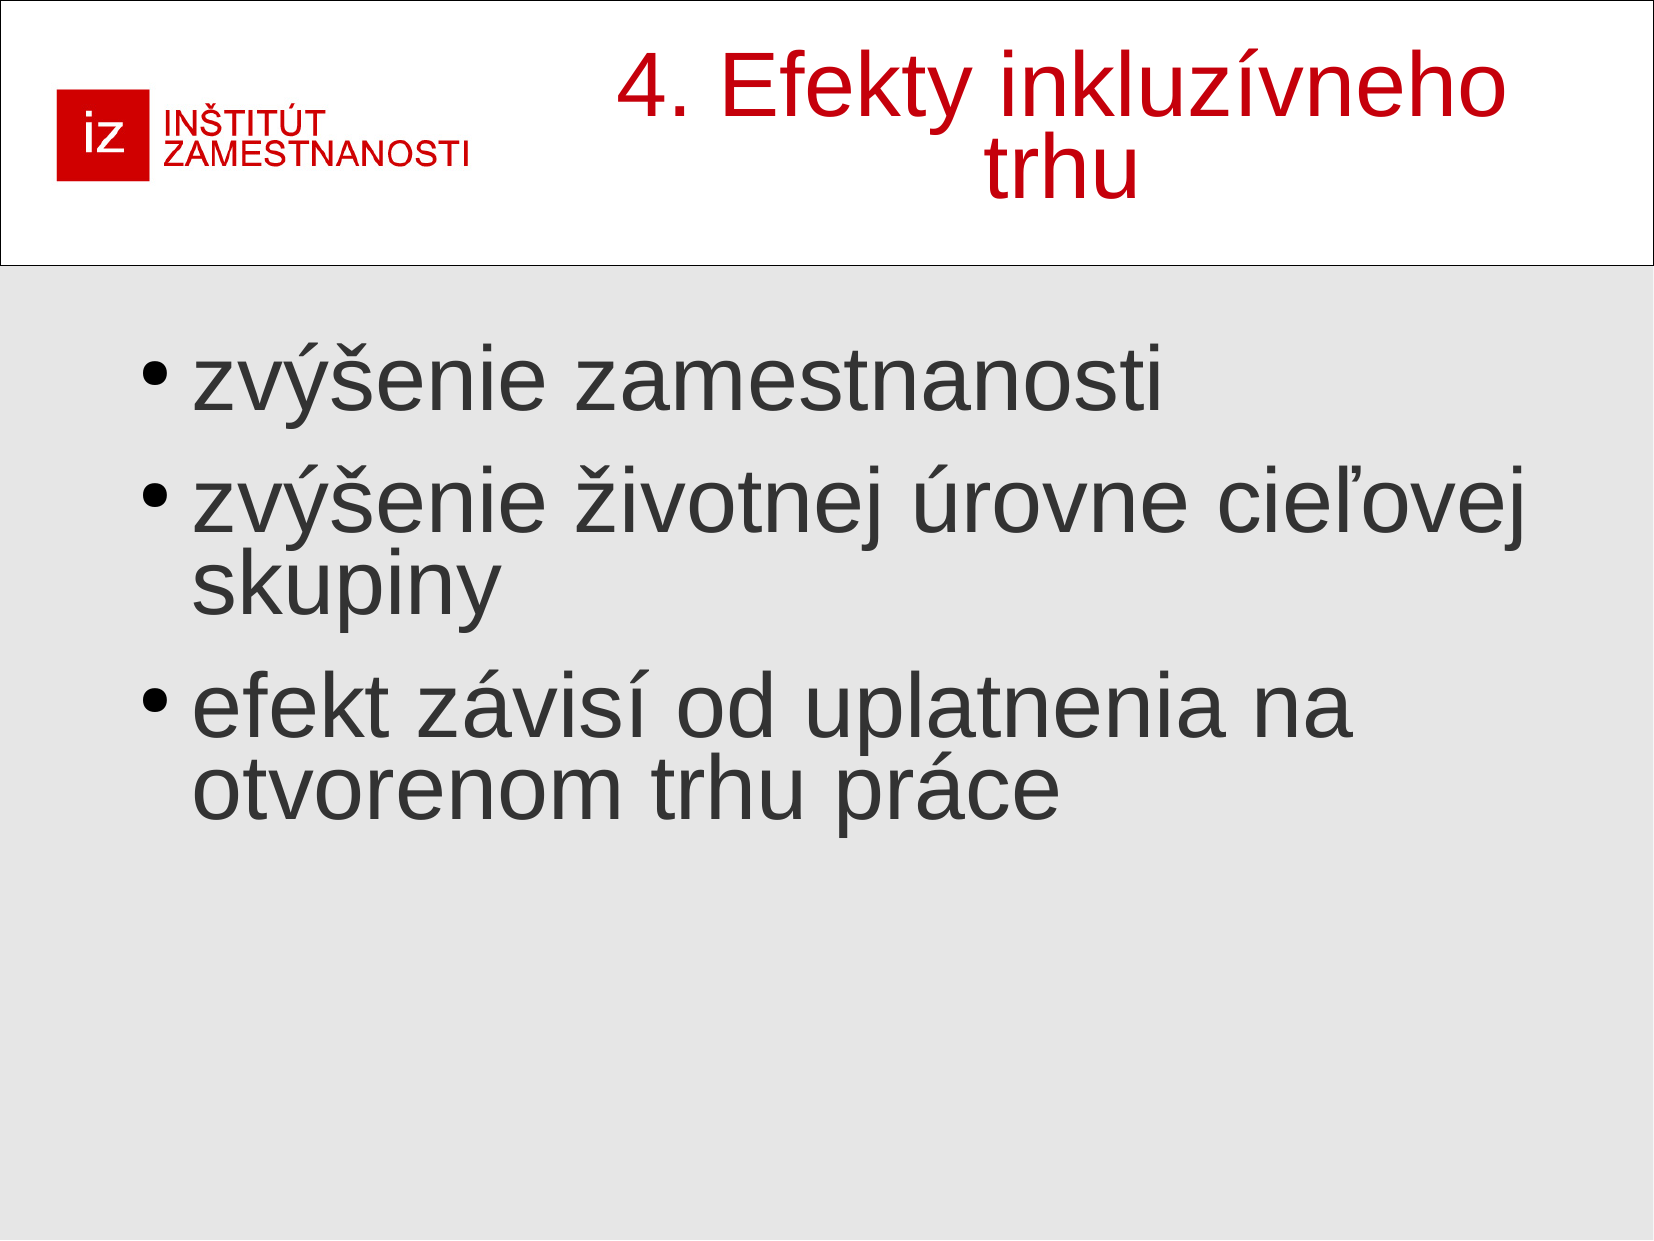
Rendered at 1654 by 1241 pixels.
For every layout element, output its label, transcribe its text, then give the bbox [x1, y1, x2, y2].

list zvýšenie zamestnanosti zvýšenie životnej úrovne cieľovej skupiny efekt závisí od uplatnenia na otvorenom trhu práce [121, 344, 1533, 1112]
title 4. Efekty inkluzívneho trhu [561, 37, 1565, 229]
picture [5, 8, 518, 257]
